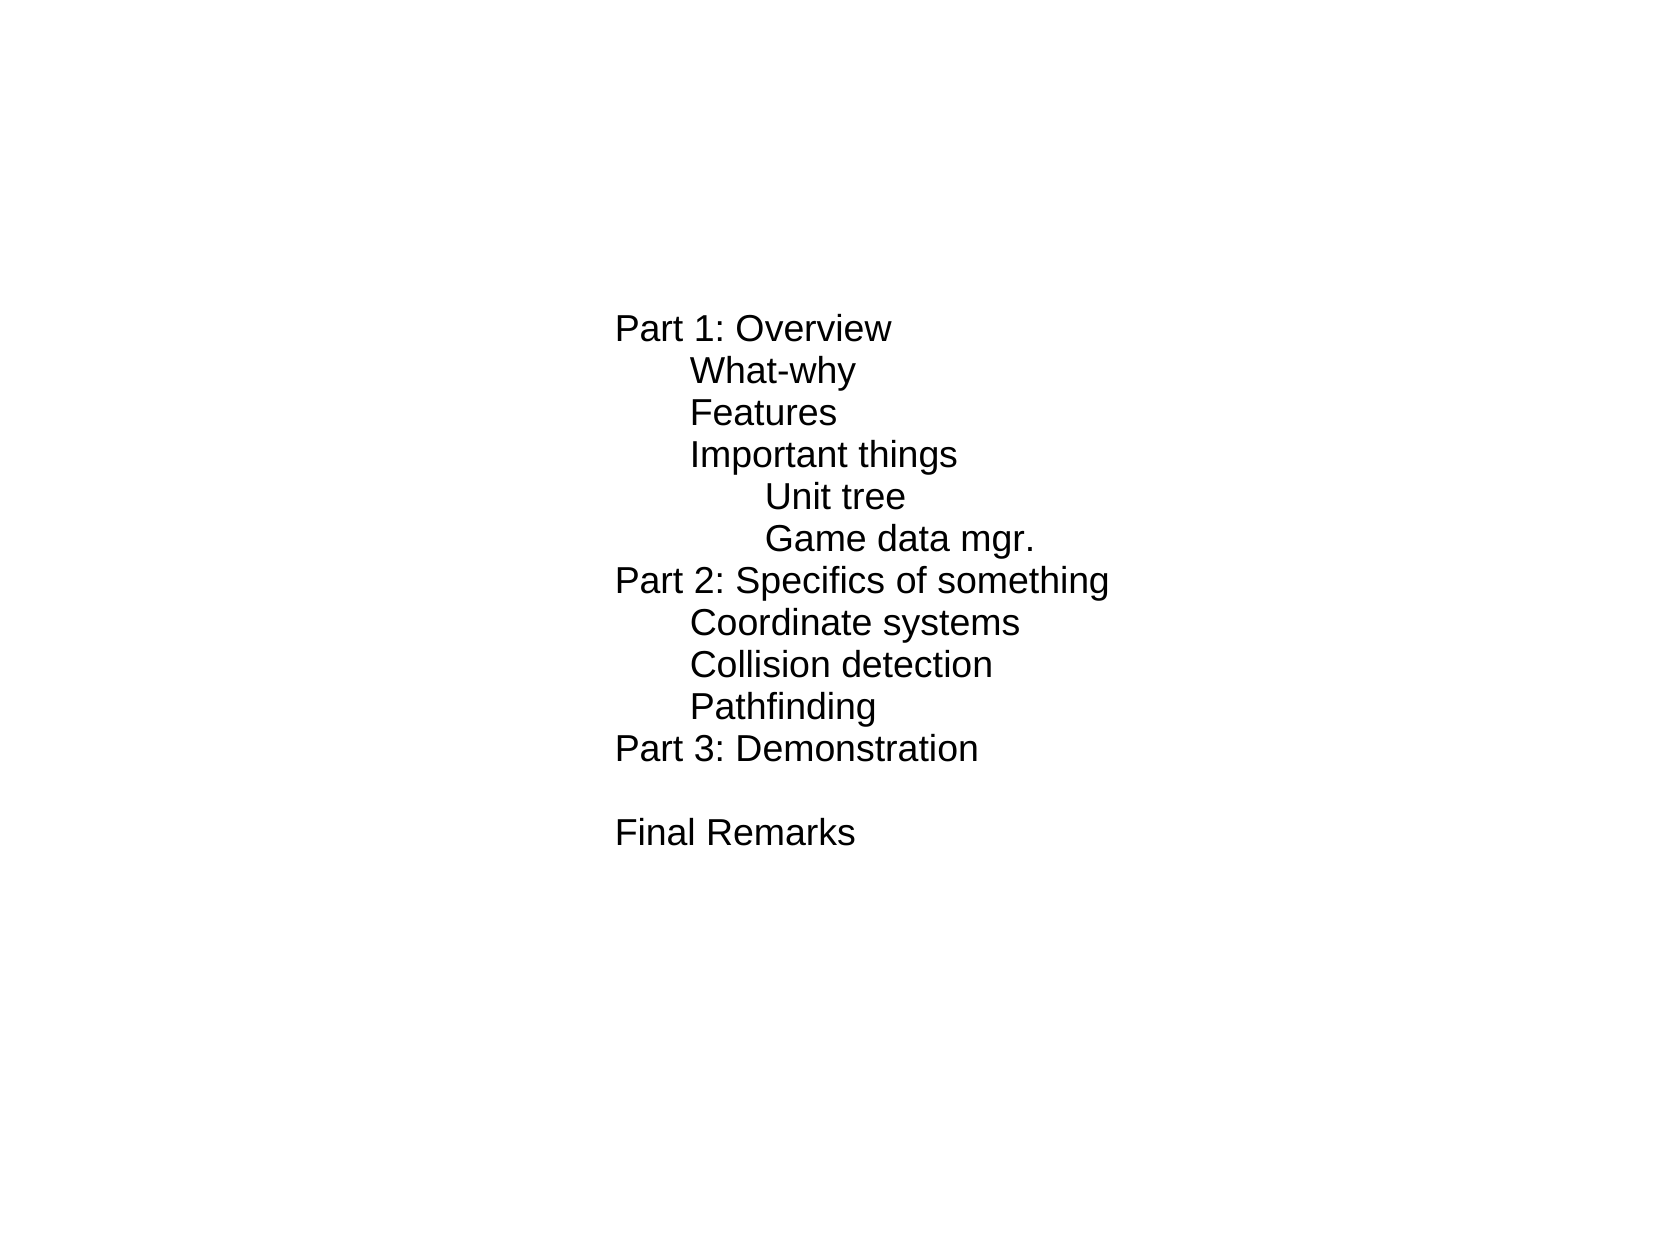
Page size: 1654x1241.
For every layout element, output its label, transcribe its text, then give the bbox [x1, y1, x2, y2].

text_box Part 1: Overview What-why Features Important things Unit tree Game data mgr. Part 2: Specifics of something Coordinate systems Collision detection Pathfinding Part 3: Demonstration Final Remarks [600, 300, 1126, 861]
